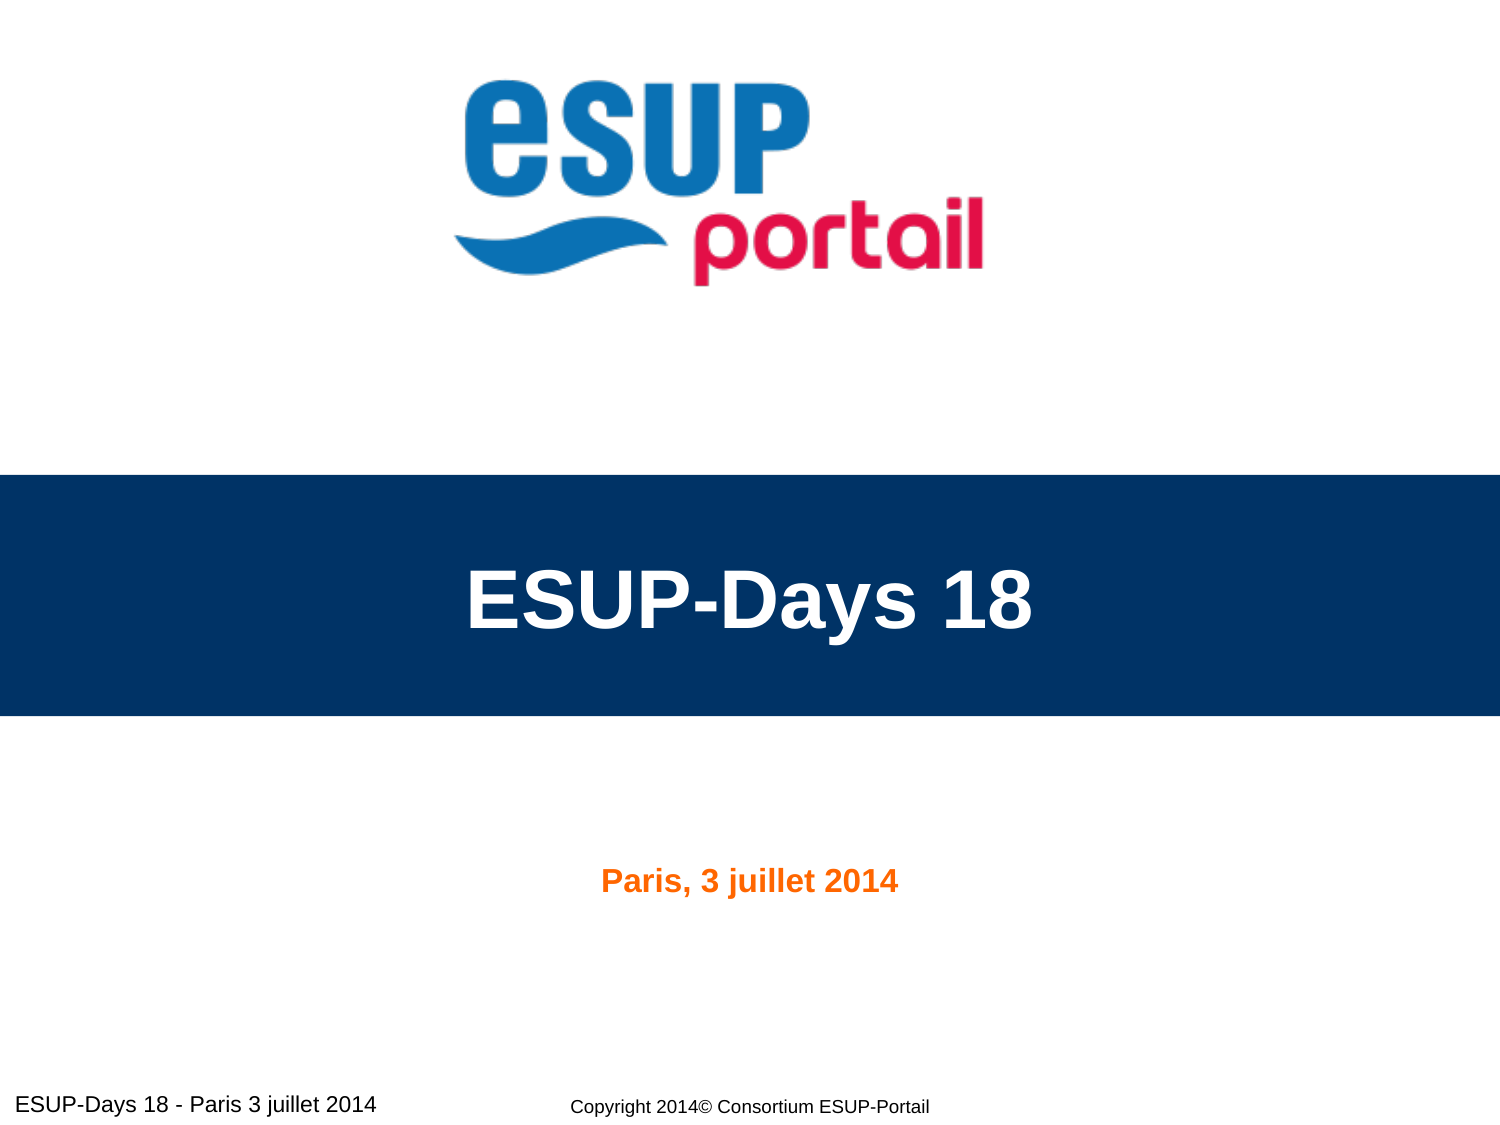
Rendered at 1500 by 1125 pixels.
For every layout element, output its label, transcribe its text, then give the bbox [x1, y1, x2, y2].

text_box Paris, 3 juillet 2014 [0, 735, 1500, 1024]
text_box ESUP-Days 18 [0, 474, 1500, 717]
picture [436, 65, 1016, 302]
